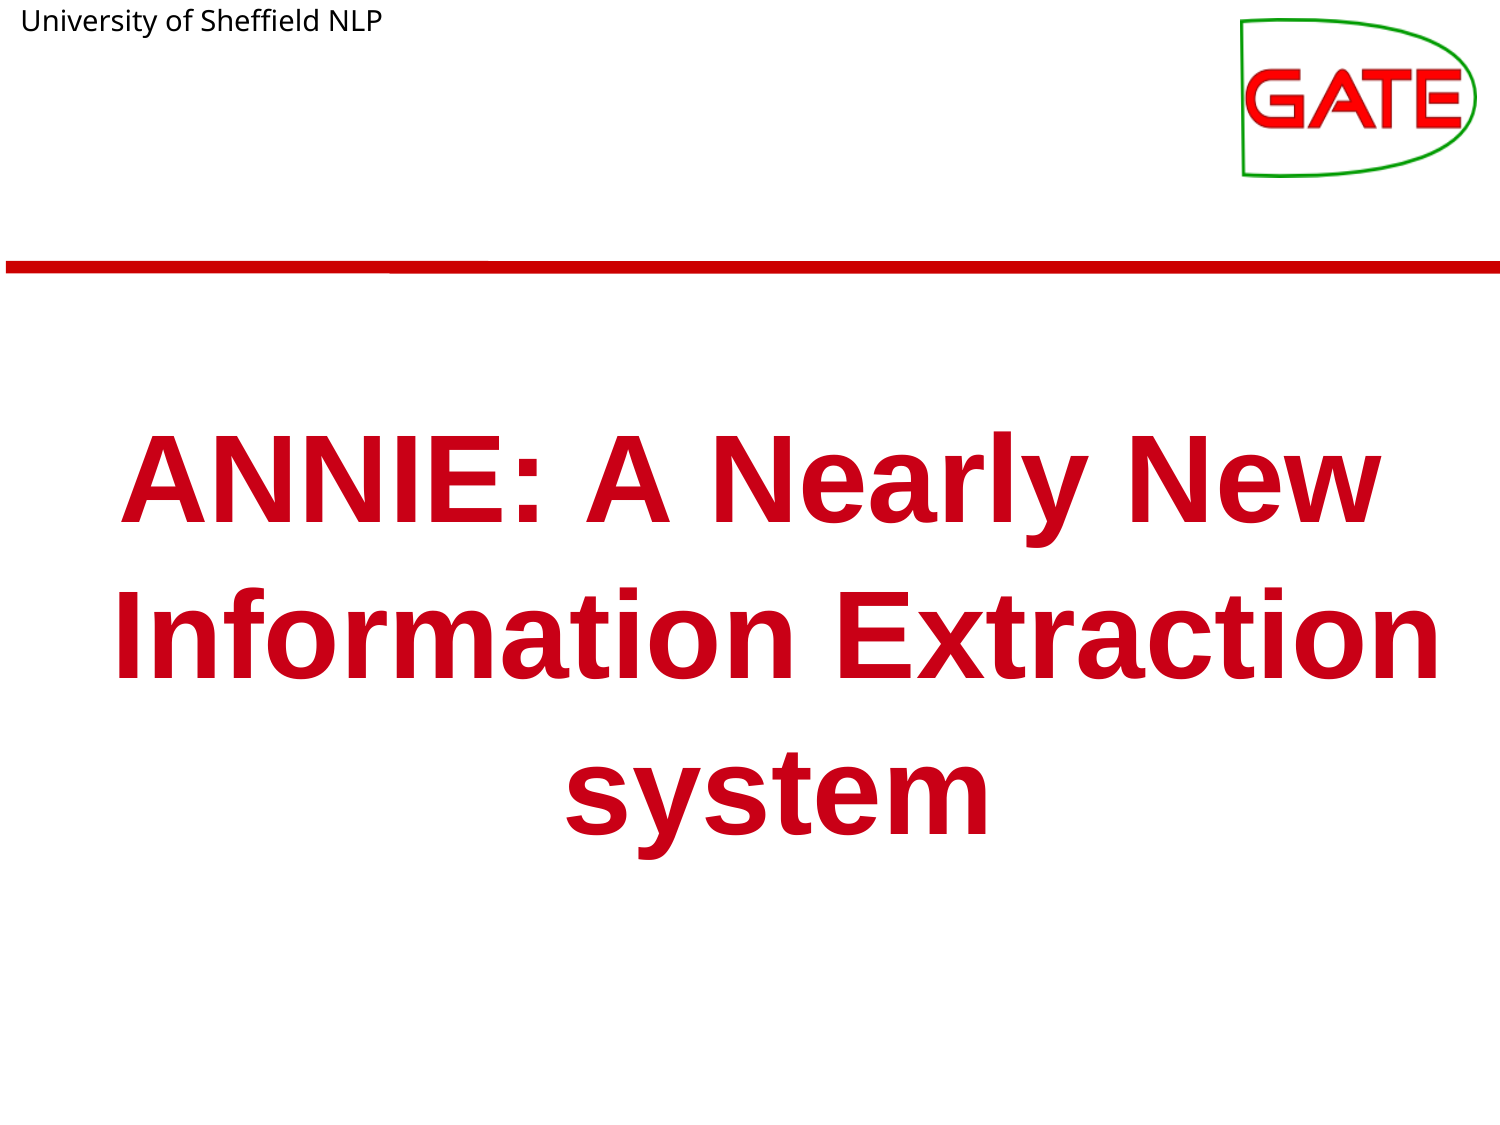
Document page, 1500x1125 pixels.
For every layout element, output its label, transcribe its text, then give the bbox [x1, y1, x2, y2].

text_box ANNIE: A Nearly New Information Extraction system [0, 250, 1500, 1002]
picture [1240, 18, 1477, 178]
